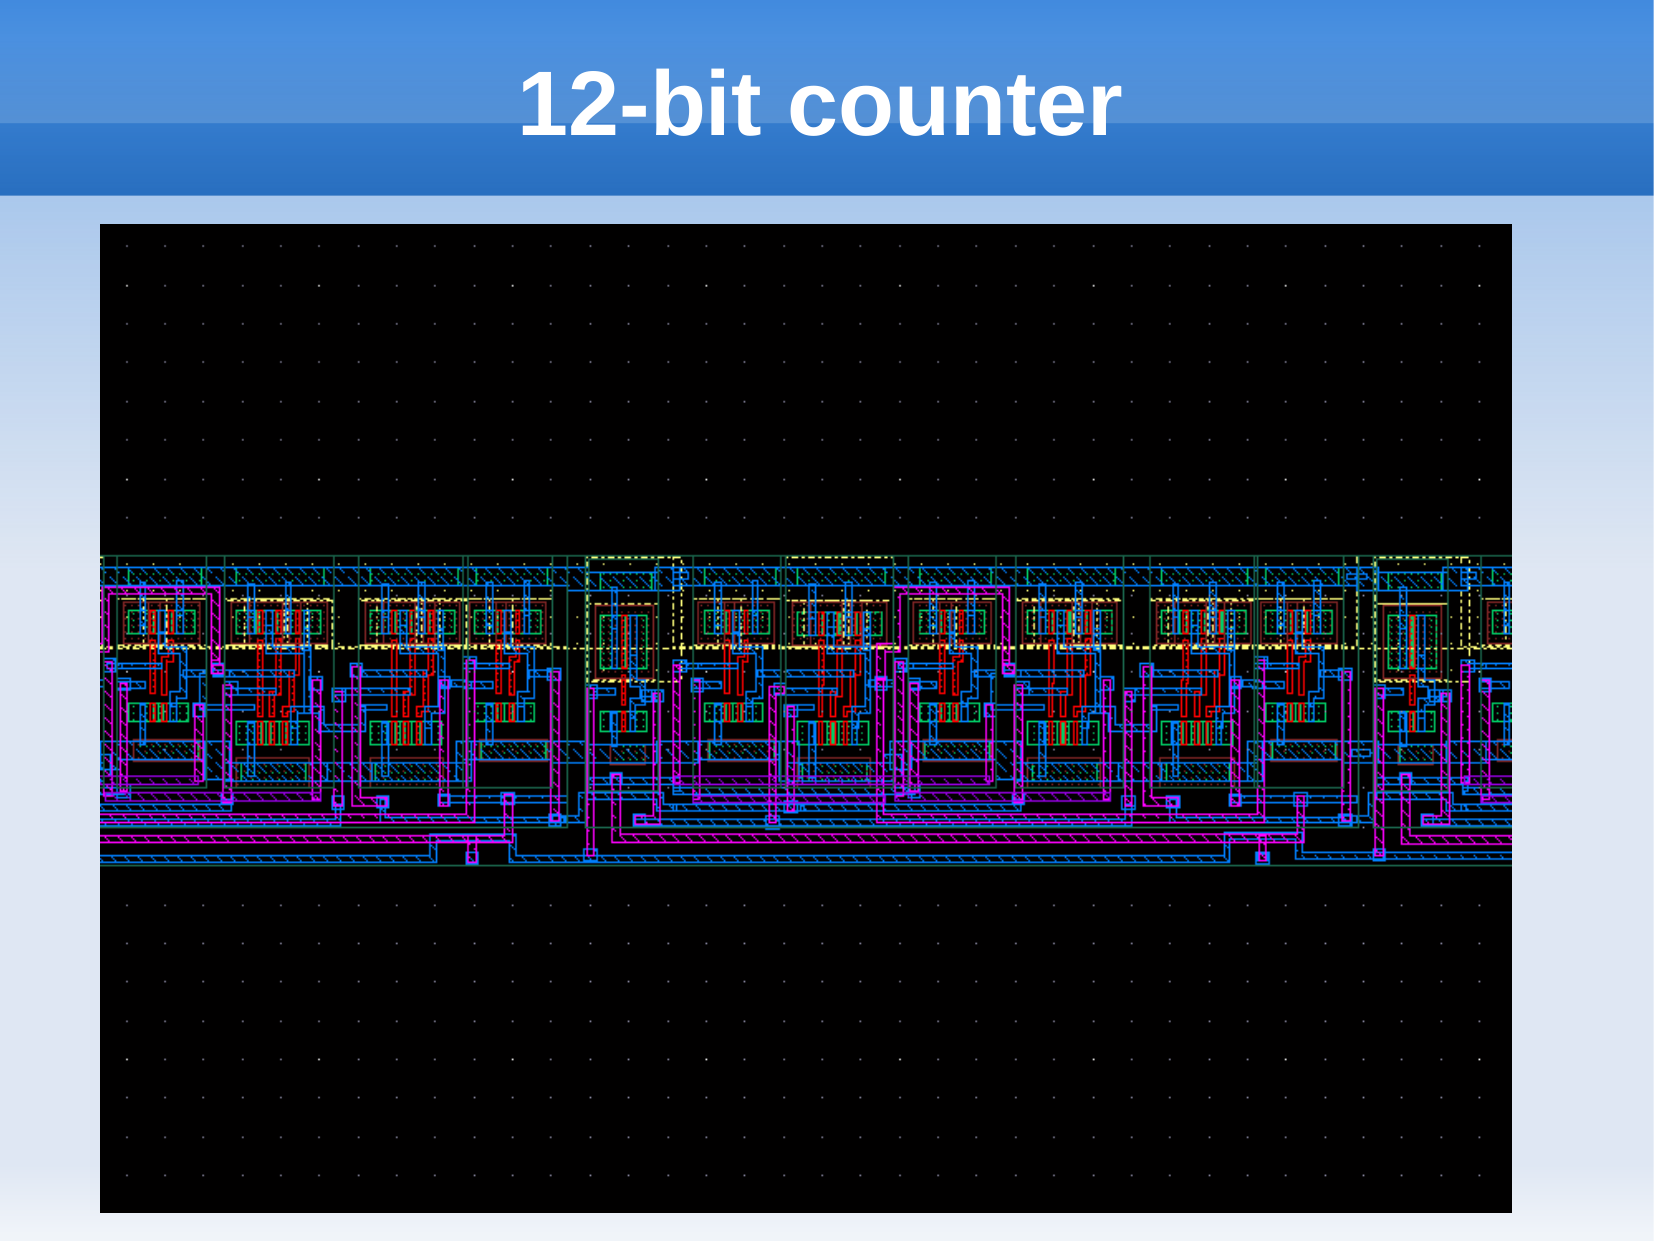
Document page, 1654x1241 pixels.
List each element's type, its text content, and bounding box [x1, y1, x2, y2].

picture [0, 0, 1654, 1241]
title 12-bit counter [76, 7, 1565, 200]
